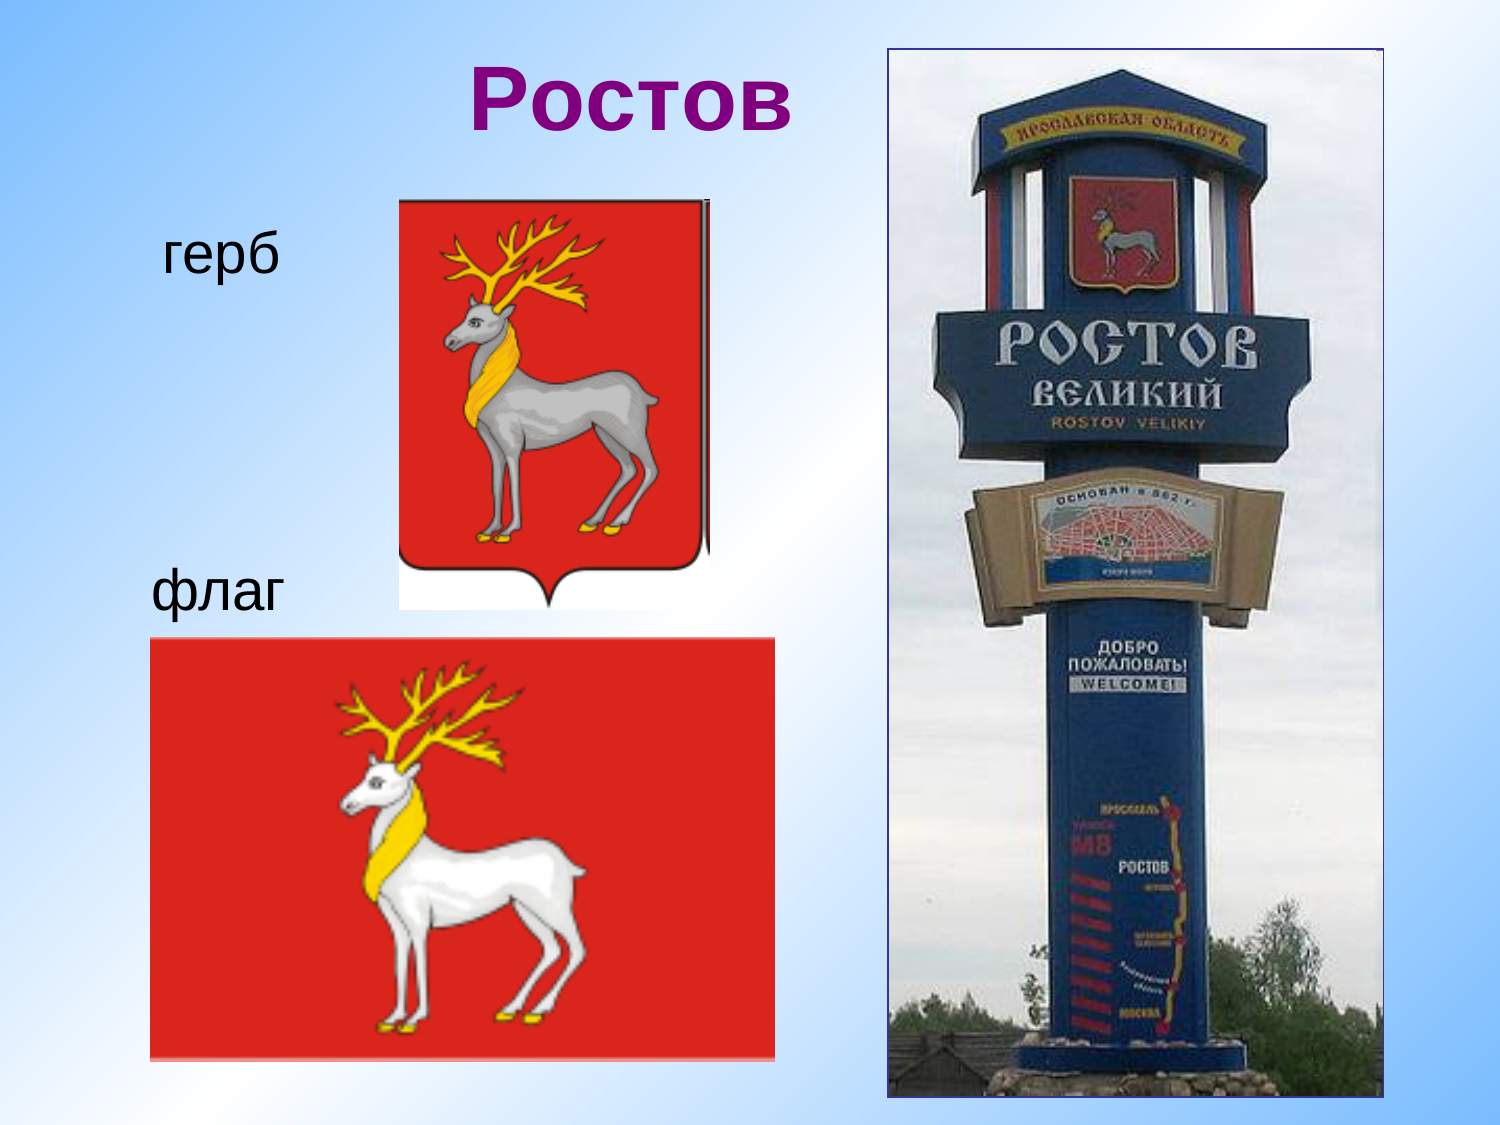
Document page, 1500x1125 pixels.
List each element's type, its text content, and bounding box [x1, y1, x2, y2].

text_box герб [112, 200, 330, 300]
picture [888, 50, 1383, 1097]
text_box флаг [87, 537, 350, 638]
picture [150, 637, 775, 1062]
title Ростов [425, 0, 838, 188]
picture [399, 200, 710, 610]
